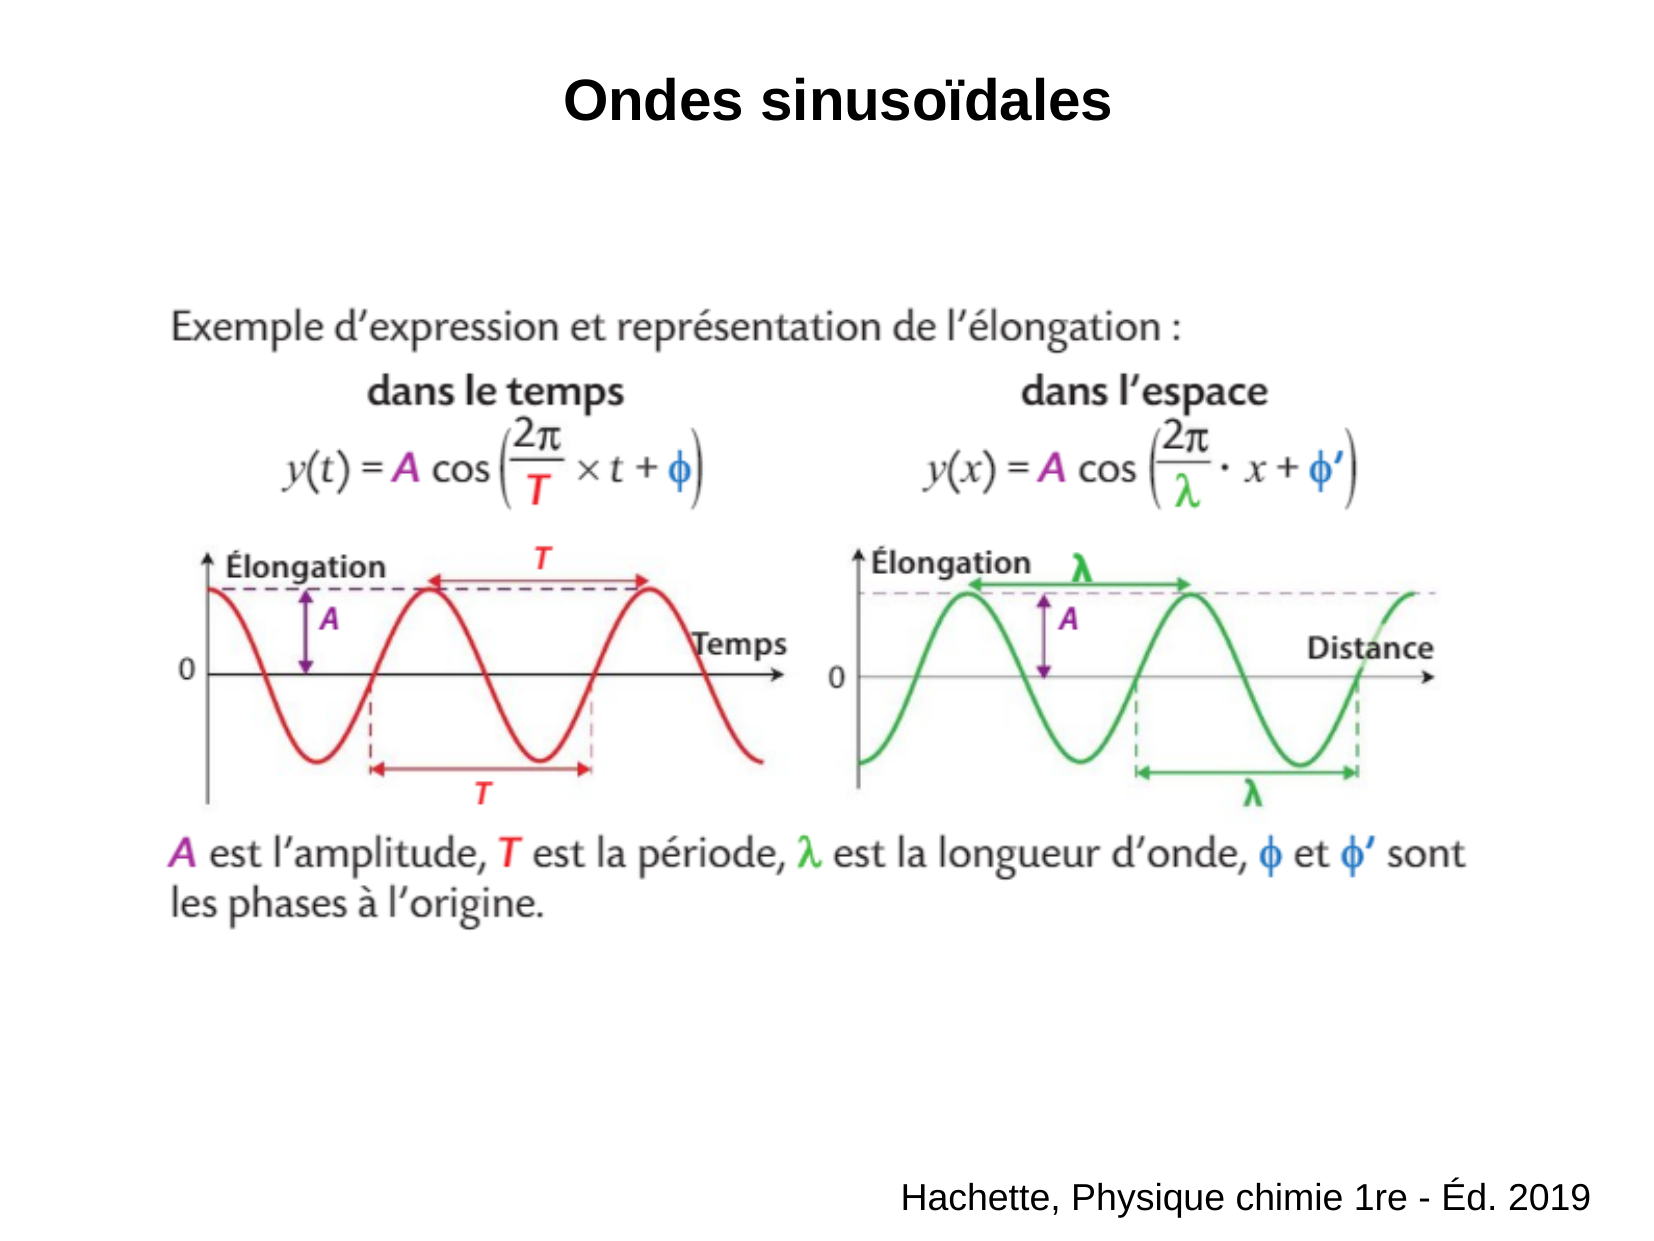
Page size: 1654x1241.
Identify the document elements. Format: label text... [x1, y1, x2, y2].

text_box Ondes sinusoïdales [248, 60, 1430, 142]
picture [156, 295, 1489, 934]
text_box Hachette, Physique chimie 1re - Éd. 2019 [885, 1169, 1648, 1241]
